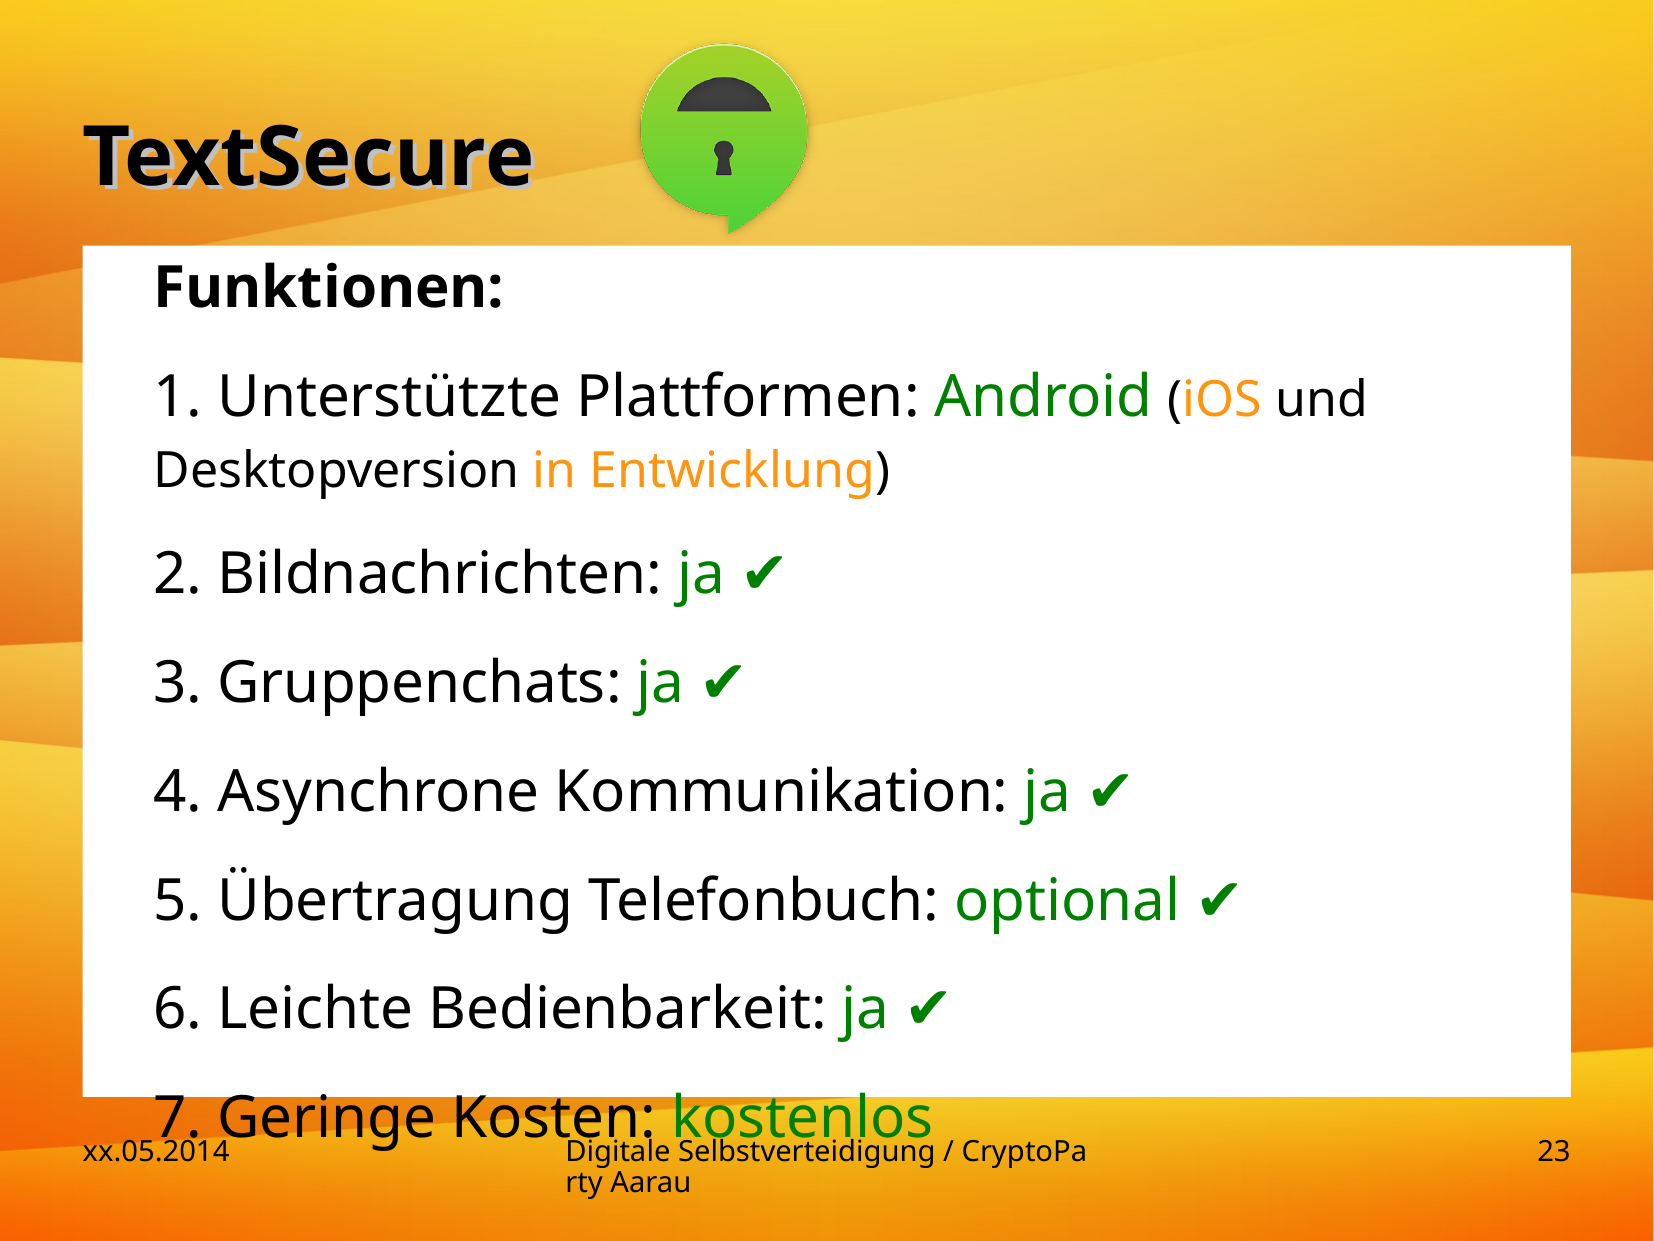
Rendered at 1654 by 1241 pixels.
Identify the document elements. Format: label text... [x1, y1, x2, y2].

title TextSecure [82, 49, 1571, 245]
list Funktionen: 1. Unterstützte Plattformen: Android (iOS und Desktopversion in Entwicklung) 2. Bildnachrichten: ja ✔ 3. Gruppenchats: ja ✔ 4. Asynchrone Kommunikation: ja ✔ 5. Übertragung Telefonbuch: optional ✔ 6. Leichte Bedienbarkeit: ja ✔ 7. Geringe Kosten: kostenlos [82, 245, 1571, 1097]
picture [0, 0, 1654, 1241]
